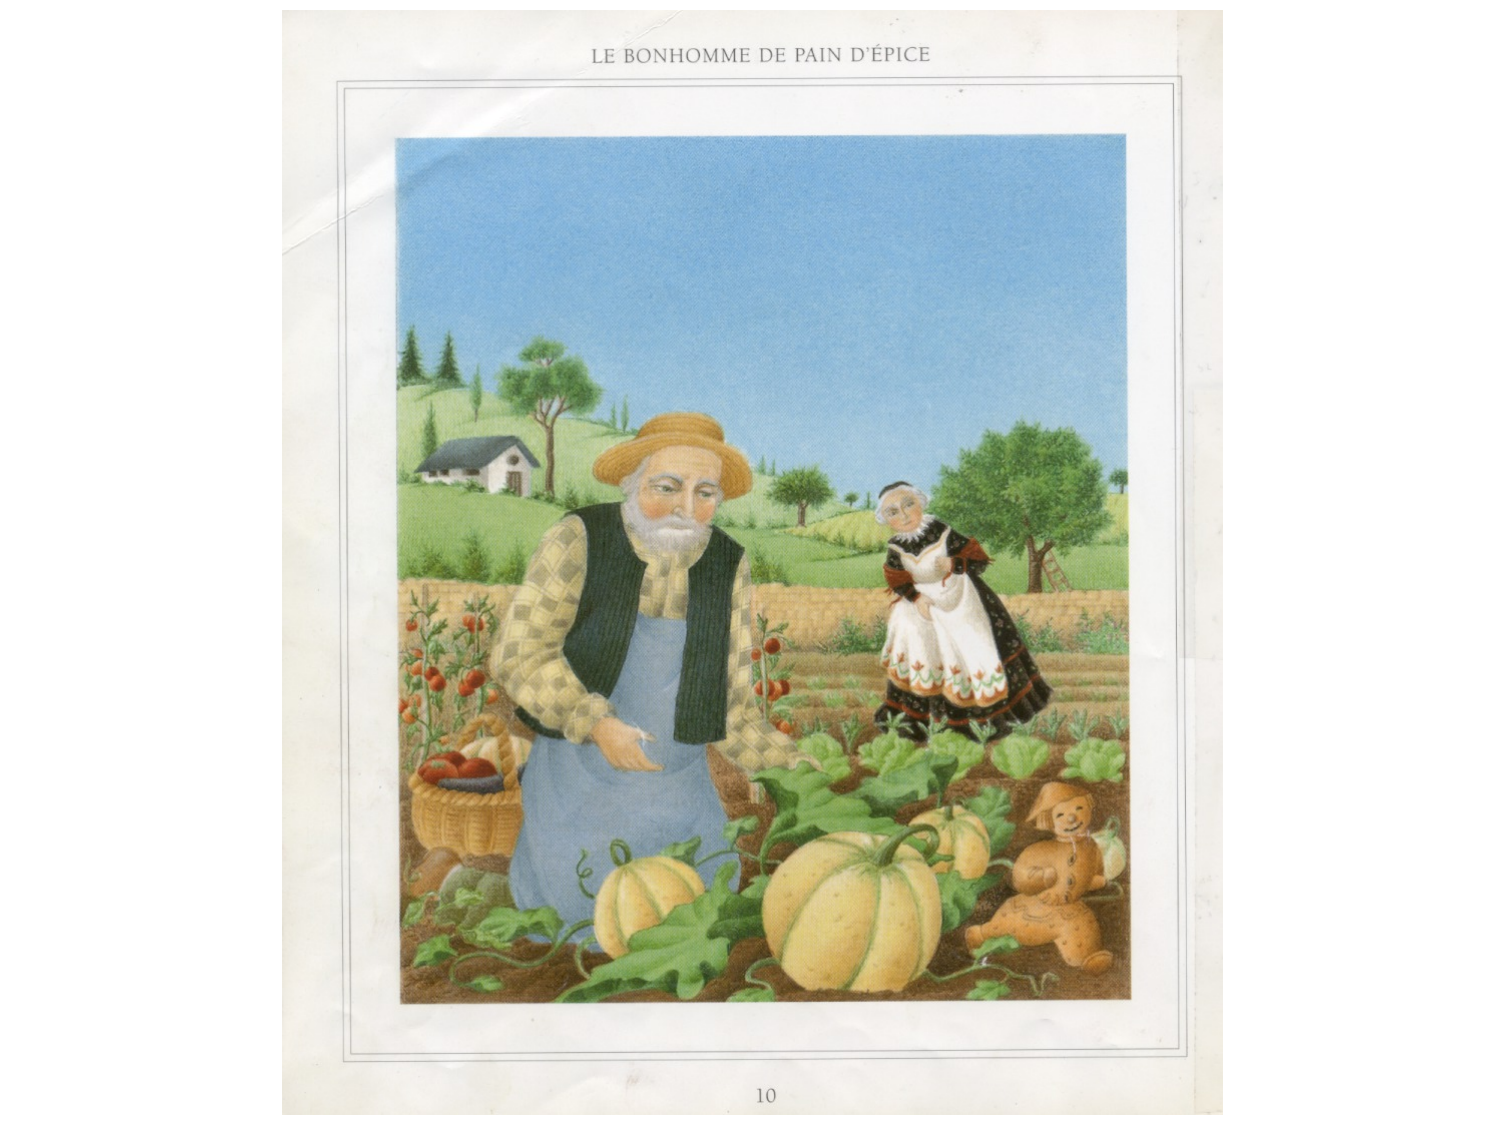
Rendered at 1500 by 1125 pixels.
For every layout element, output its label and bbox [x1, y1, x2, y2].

picture [282, 10, 1223, 1115]
